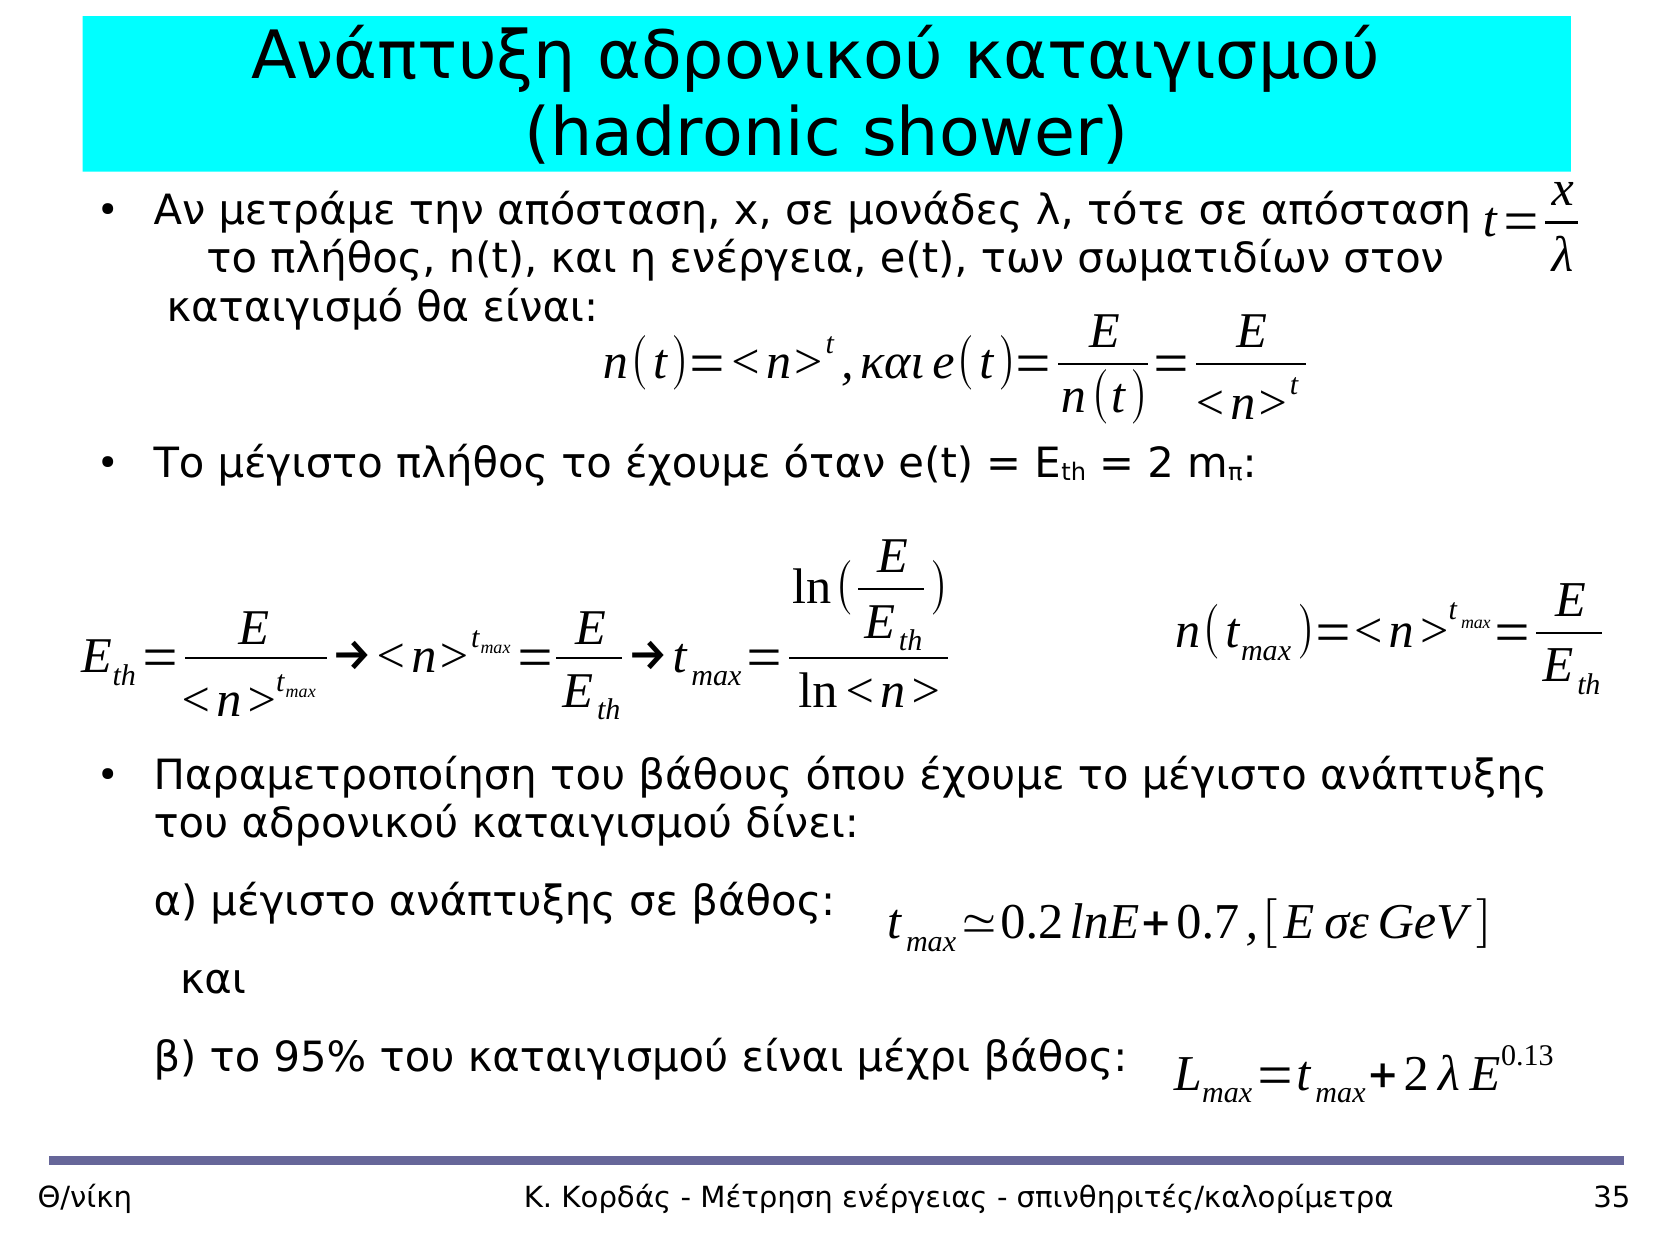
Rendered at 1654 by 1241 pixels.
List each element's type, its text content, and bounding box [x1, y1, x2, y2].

chart [65, 528, 963, 729]
chart [1470, 161, 1593, 282]
chart [1162, 572, 1617, 700]
chart [1158, 1036, 1568, 1108]
chart [590, 303, 1322, 431]
list Αν μετράμε την απόσταση, x, σε μονάδες λ, τότε σε απόσταση το πλήθος, n(t), και η ενέργεια, e(t), των σωματιδίων στον καταιγισμό θα είναι: To μέγιστο πλήθος το έχουμε όταν e(t) = Eth = 2 mπ: Παραμετροποίηση του βάθους όπου έχουμε το μέγιστο ανάπτυξης του αδρονικού καταιγισμού δίνει: α) μέγιστο ανάπτυξης σε βάθος: και β) το 95% του καταιγισμού είναι μέχρι βάθος: [82, 185, 1571, 1162]
chart [874, 895, 1503, 960]
title Ανάπτυξη αδρονικού καταιγισμού (hadronic shower) [82, 16, 1571, 172]
